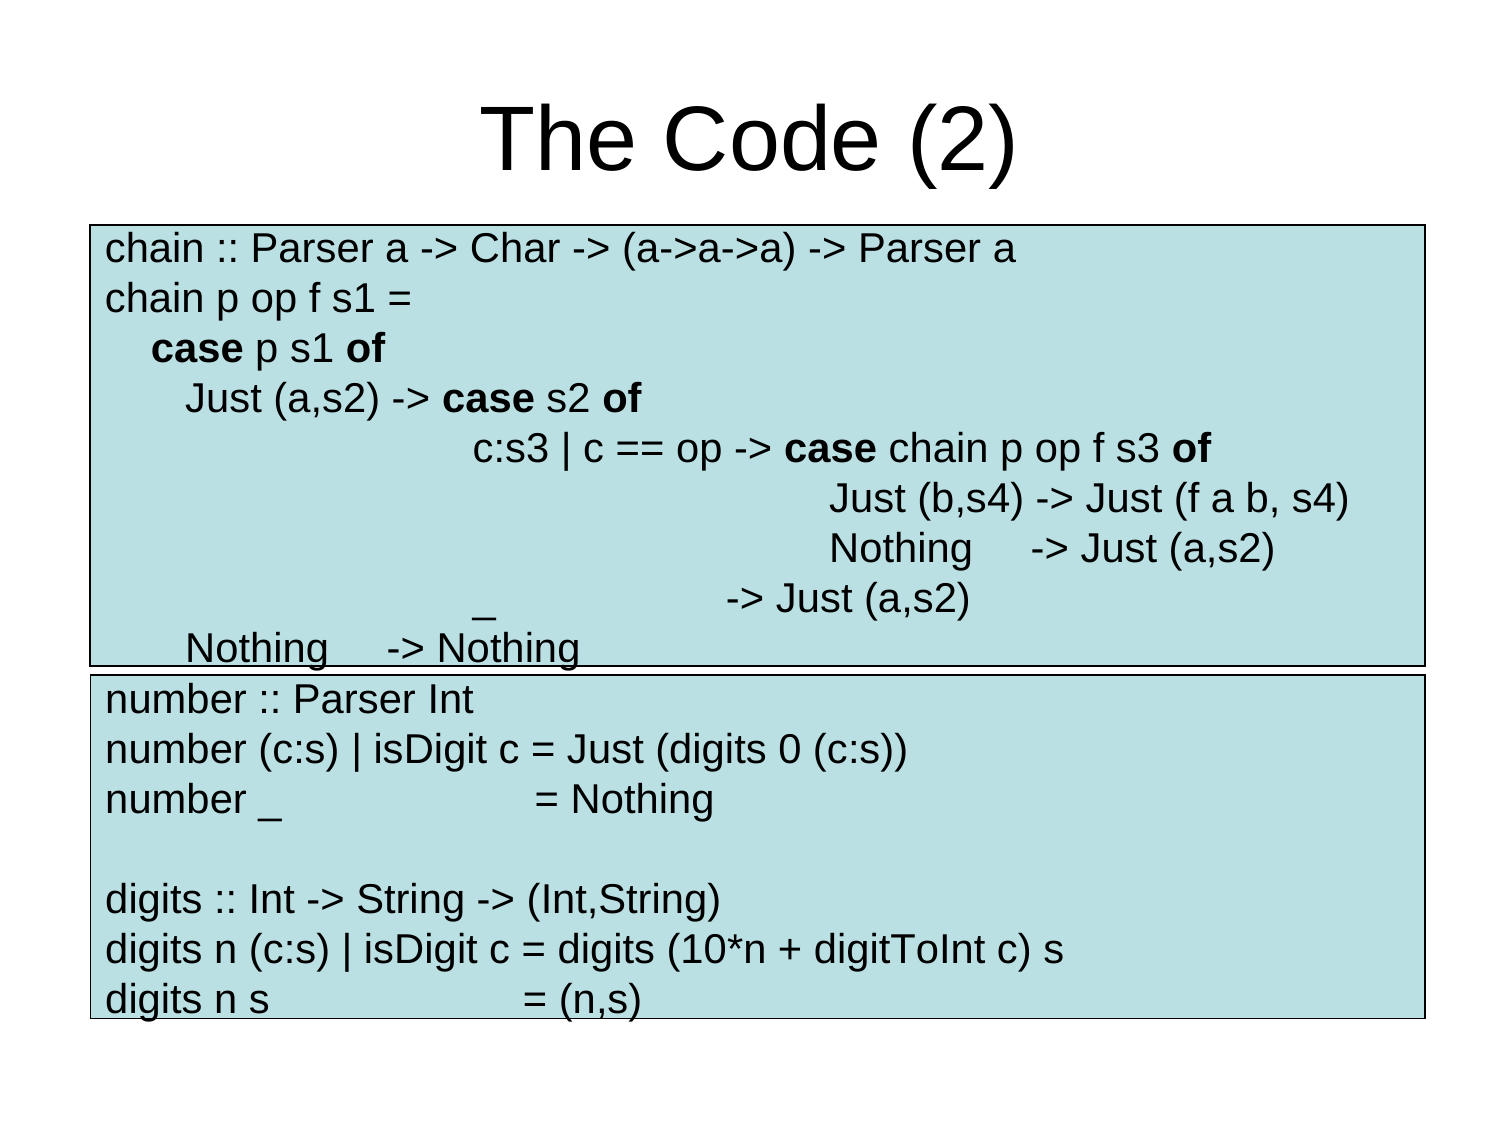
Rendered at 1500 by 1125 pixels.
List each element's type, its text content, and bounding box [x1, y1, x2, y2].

text_box number :: Parser Int number (c:s) | isDigit c = Just (digits 0 (c:s)) number _ = Nothing digits :: Int -> String -> (Int,String) digits n (c:s) | isDigit c = digits (10*n + digitToInt c) s digits n s = (n,s) [90, 674, 1426, 1019]
text_box chain :: Parser a -> Char -> (a->a->a) -> Parser a chain p op f s1 = case p s1 of Just (a,s2) -> case s2 of c:s3 | c == op -> case chain p op f s3 of Just (b,s4) -> Just (f a b, s4) Nothing -> Just (a,s2) _ -> Just (a,s2) Nothing -> Nothing [90, 224, 1425, 667]
title The Code (2) [75, 45, 1426, 233]
